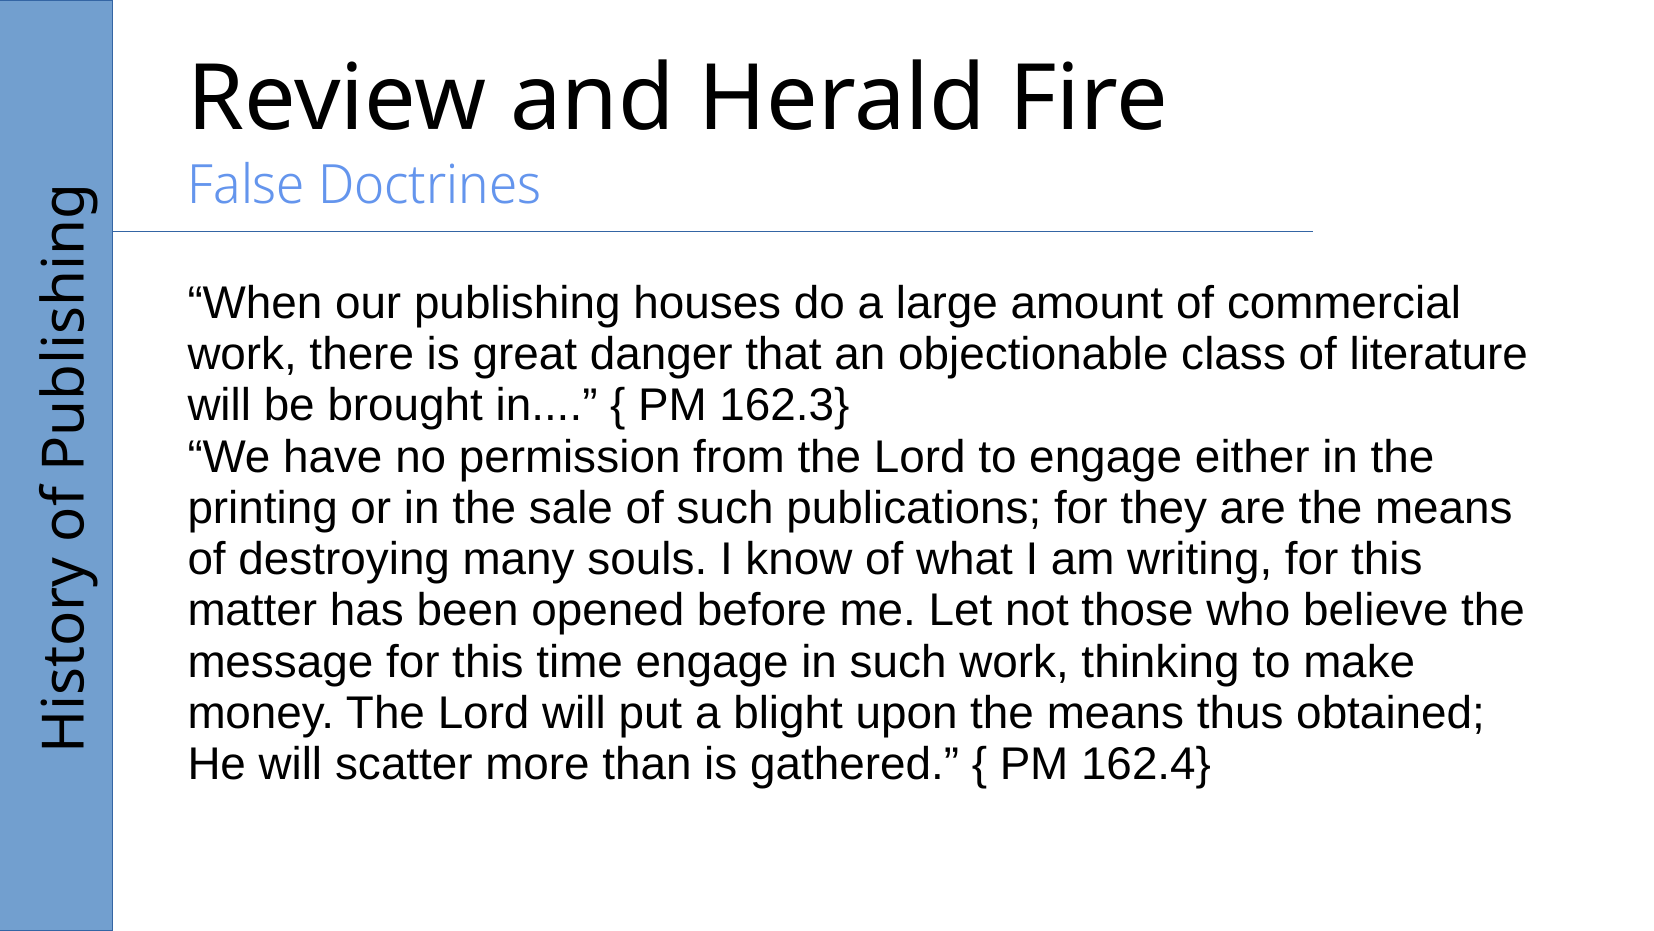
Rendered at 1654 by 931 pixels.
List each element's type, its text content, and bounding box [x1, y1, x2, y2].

text_box [0, 0, 113, 931]
title False Doctrines [187, 125, 1571, 239]
text_box History of Publishing [13, 37, 105, 901]
title Review and Herald Fire [187, 33, 1571, 125]
text_box “When our publishing houses do a large amount of commercial work, there is great danger that an objectionable class of literature will be brought in....” { PM 162.3} “We have no permission from the Lord to engage either in the printing or in the sale of such publications; for they are the means of destroying many souls. I know of what I am writing, for this matter has been opened before me. Let not those who believe the message for this time engage in such work, thinking to make money. The Lord will put a blight upon the means thus obtained; He will scatter more than is gathered.” { PM 162.4} [187, 276, 1538, 865]
